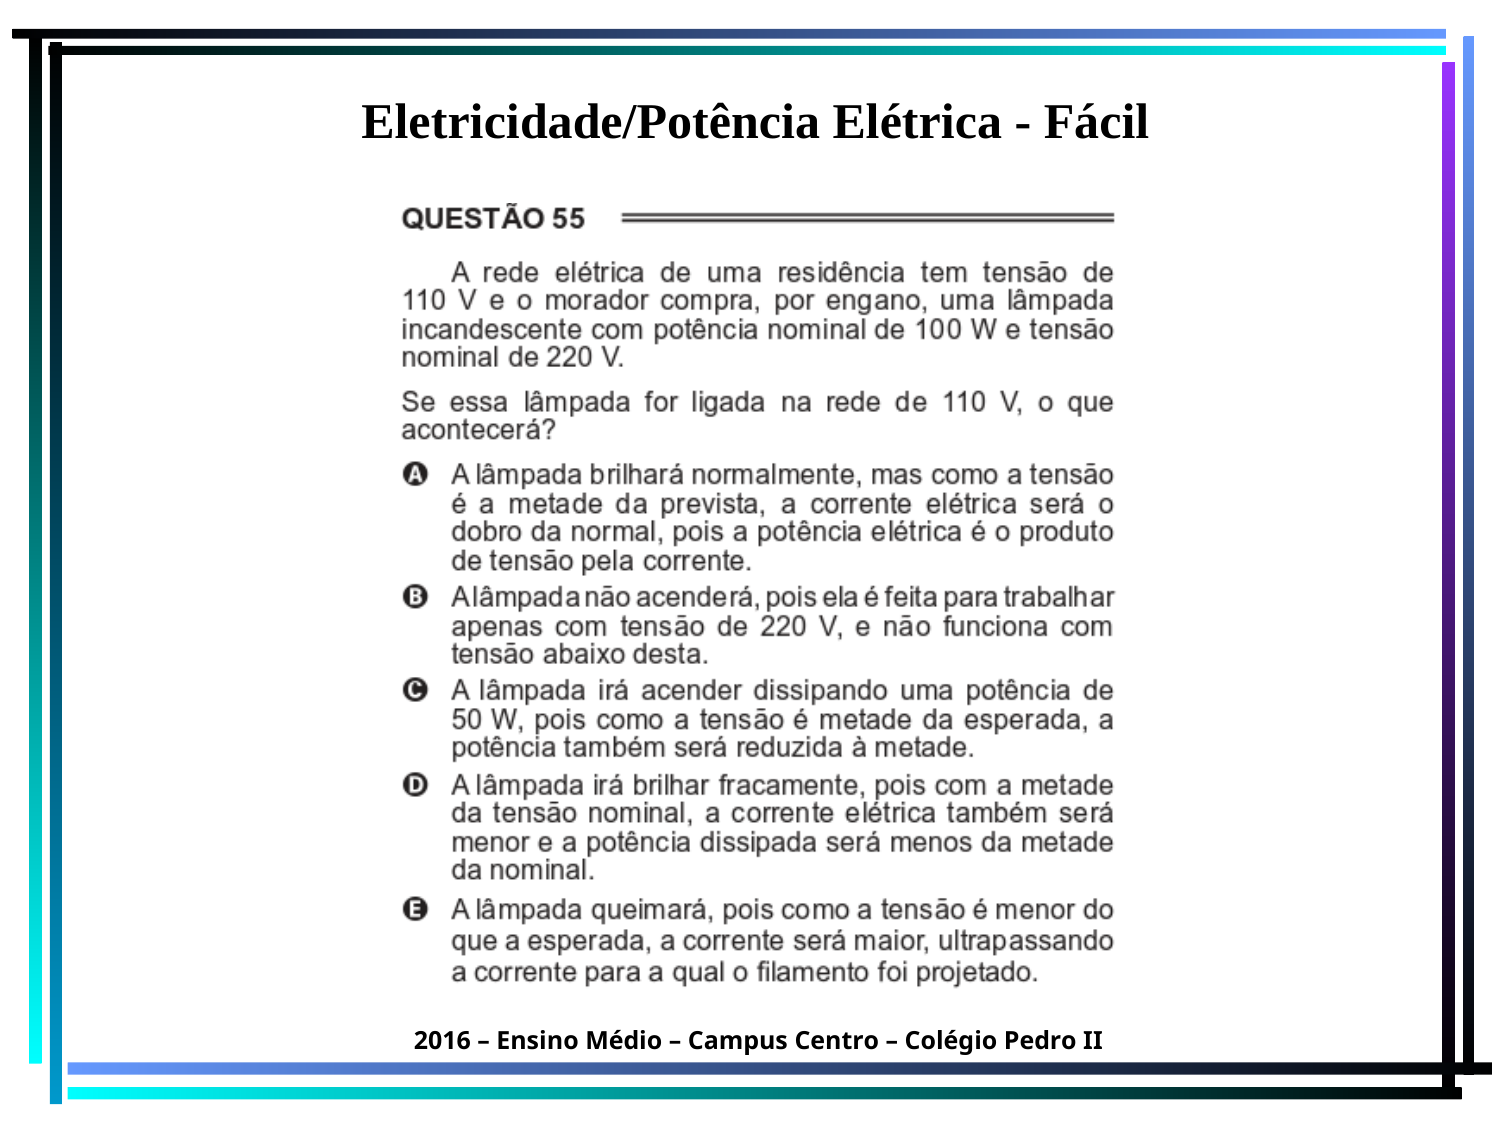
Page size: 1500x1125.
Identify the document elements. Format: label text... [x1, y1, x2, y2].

title Eletricidade/Potência Elétrica - Fácil [248, 82, 1264, 166]
picture [0, 0, 1500, 1125]
text_box 2016 – Ensino Médio – Campus Centro – Colégio Pedro II [399, 1018, 1119, 1064]
